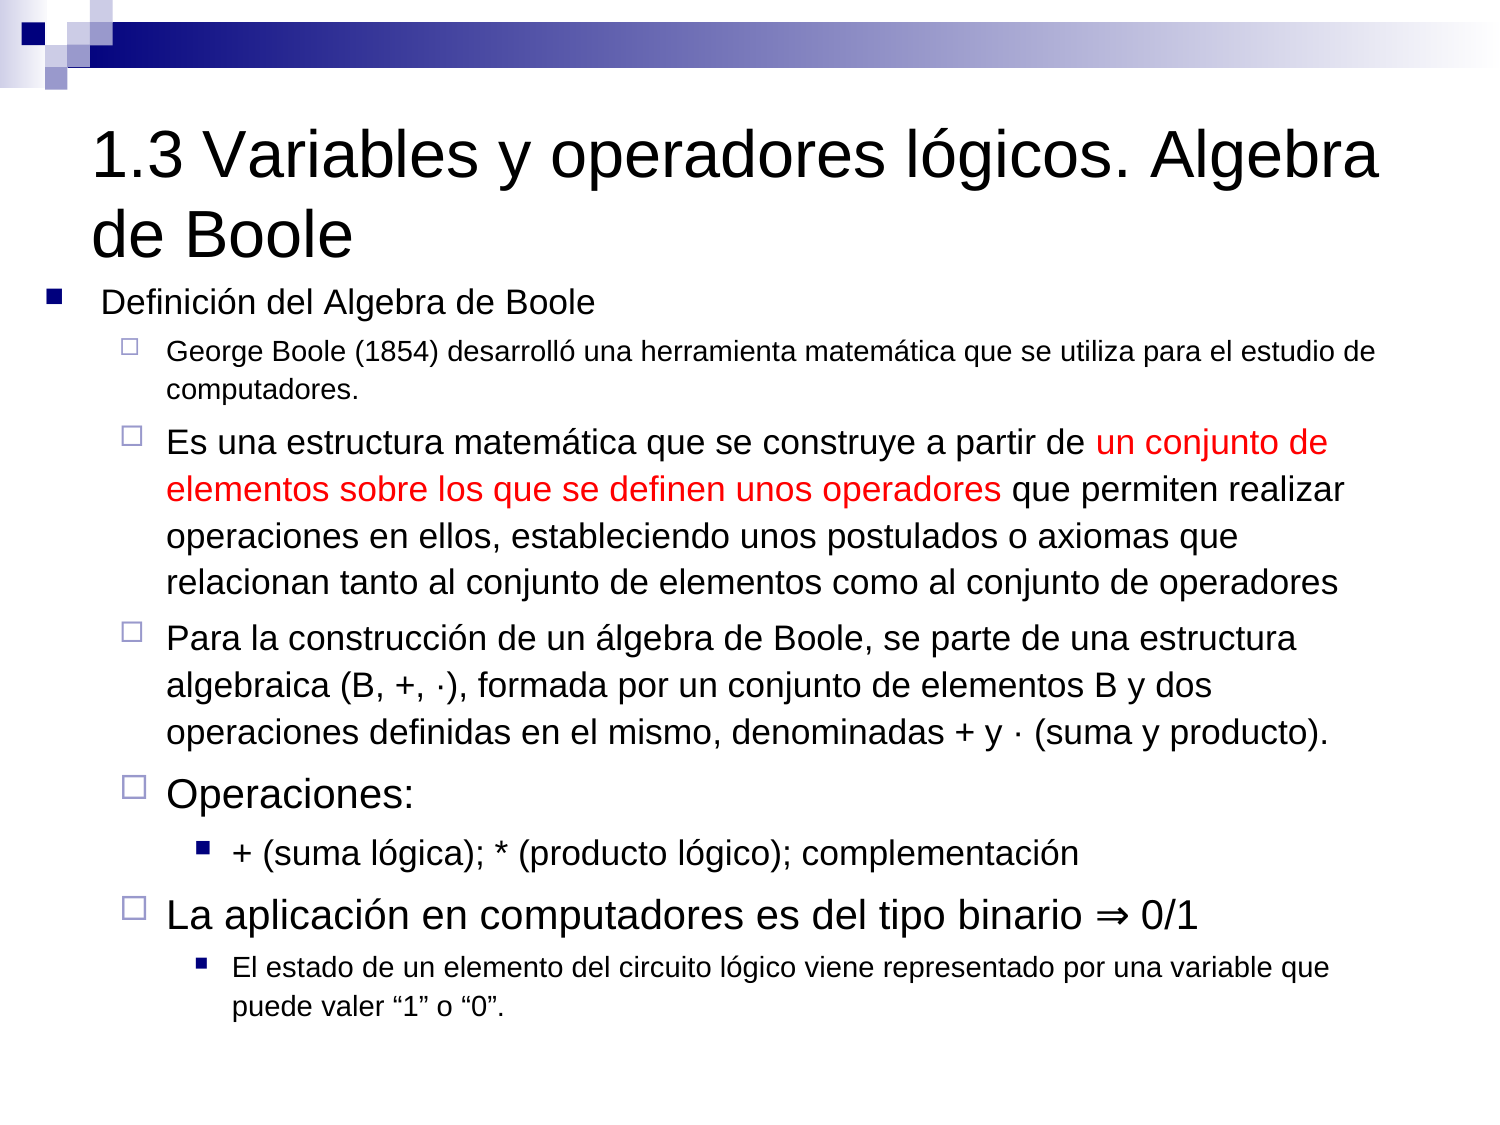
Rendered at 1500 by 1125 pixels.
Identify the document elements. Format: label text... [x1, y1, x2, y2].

list Definición del Algebra de Boole George Boole (1854) desarrolló una herramienta matemática que se utiliza para el estudio de computadores. Es una estructura matemática que se construye a partir de un conjunto de elementos sobre los que se definen unos operadores que permiten realizar operaciones en ellos, estableciendo unos postulados o axiomas que relacionan tanto al conjunto de elementos como al conjunto de operadores Para la construcción de un álgebra de Boole, se parte de una estructura algebraica (B, +, ·), formada por un conjunto de elementos B y dos operaciones definidas en el mismo, denominadas + y · (suma y producto). Operaciones: + (suma lógica); * (producto lógico); complementación La aplicación en computadores es del tipo binario ⇒ 0/1 El estado de un elemento del circuito lógico viene representado por una variable que puede valer “1” o “0”. [29, 267, 1426, 1083]
title 1.3 Variables y operadores lógicos. Algebra de Boole [76, 78, 1427, 304]
